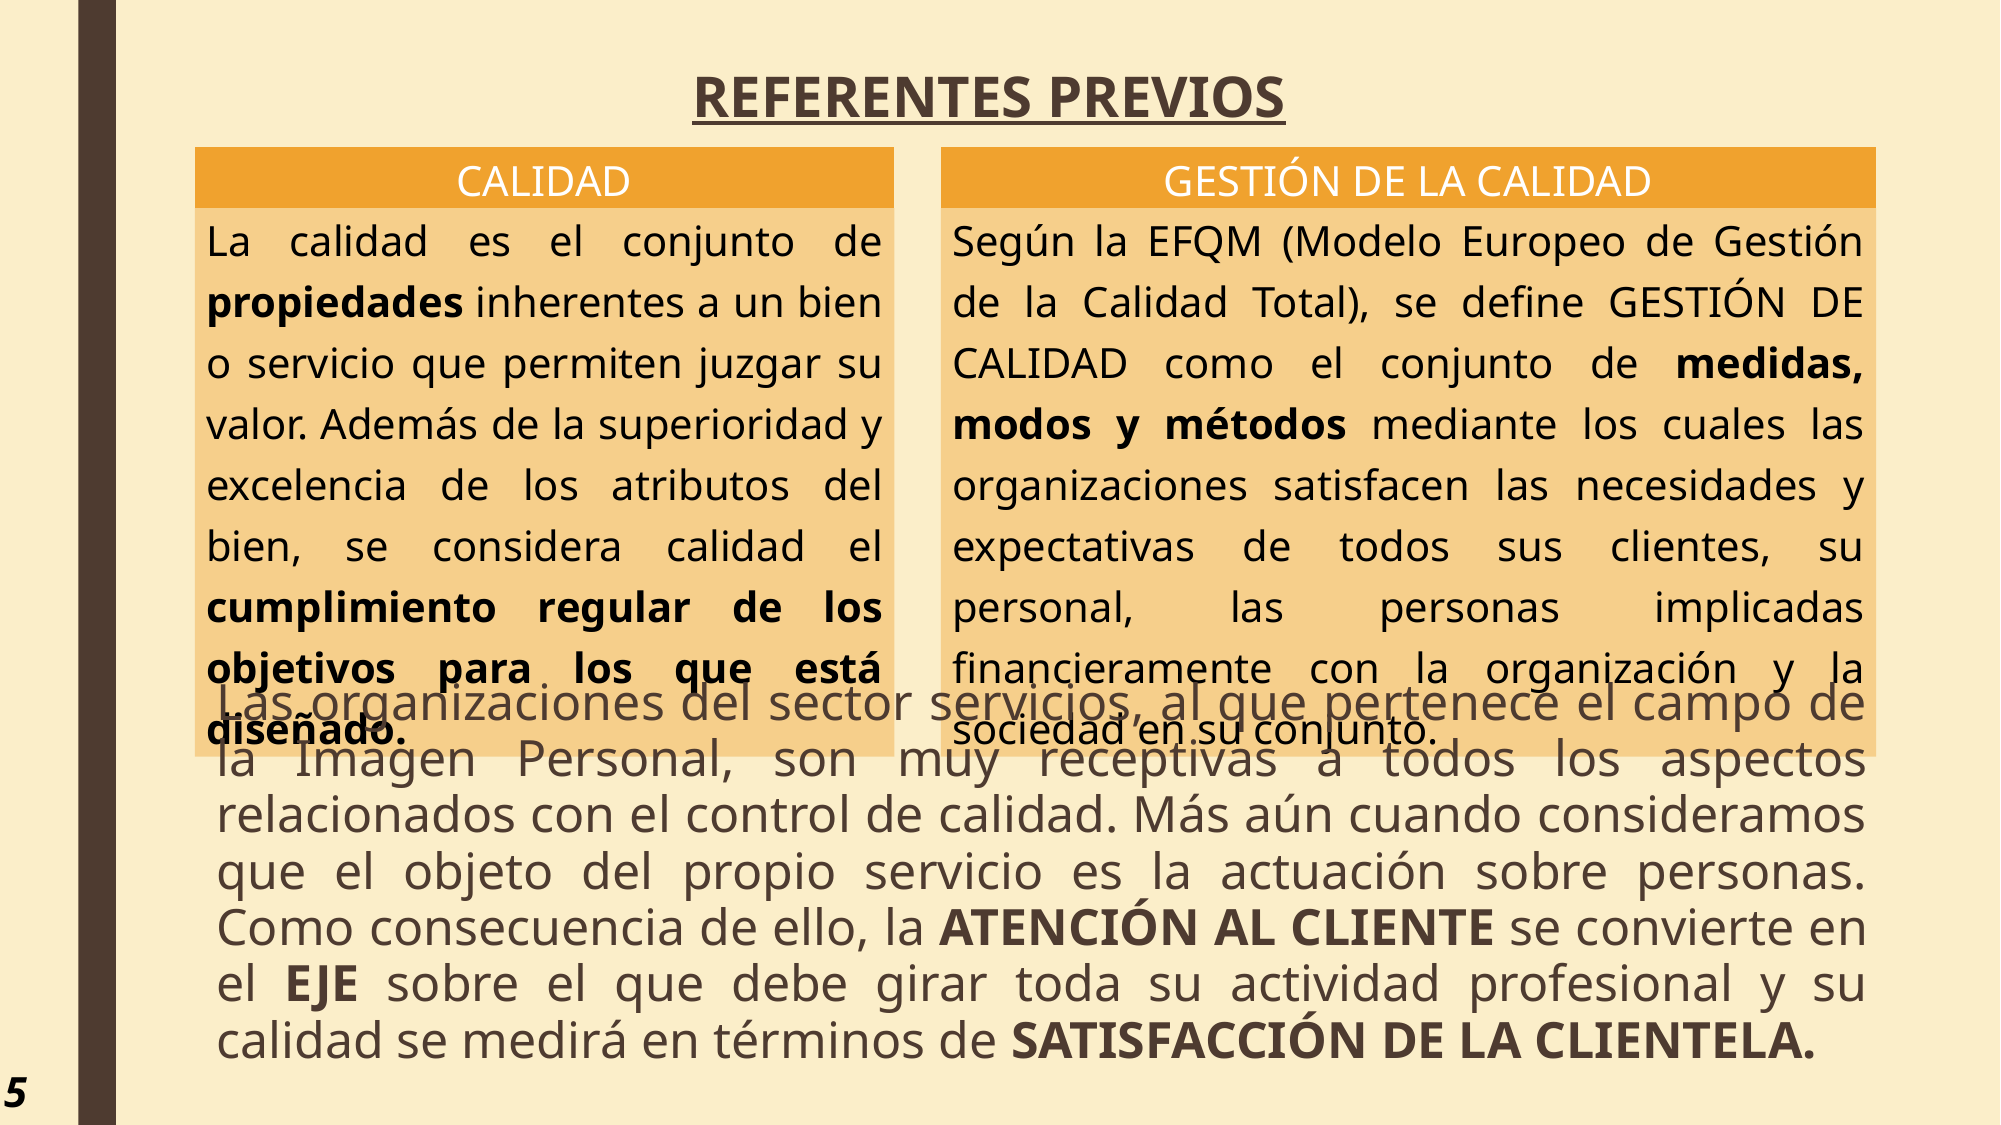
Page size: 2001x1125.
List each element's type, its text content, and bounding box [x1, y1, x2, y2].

table_header [894, 165, 941, 208]
table_header CALIDAD [195, 147, 894, 208]
title REFERENTES PREVIOS [201, 61, 1777, 165]
table_cell Según la EFQM (Modelo Europeo de Gestión de la Calidad Total), se define GESTIÓN DE CALIDAD como el conjunto de medidas, modos y métodos mediante los cuales las organizaciones satisfacen las necesidades y expectativas de todos sus clientes, su personal, las personas implicadas financieramente con la organización y la sociedad en su conjunto. [941, 208, 1876, 667]
table_header GESTIÓN DE LA CALIDAD [941, 147, 1876, 208]
slide_number 5 [0, 1058, 58, 1125]
table_cell [894, 208, 941, 667]
list Las organizaciones del sector servicios, al que pertenece el campo de la Imagen Personal, son muy receptivas a todos los aspectos relacionados con el control de calidad. Más aún cuando consideramos que el objeto del propio servicio es la actuación sobre personas. Como consecuencia de ello, la ATENCIÓN AL CLIENTE se convierte en el EJE sobre el que debe girar toda su actividad profesional y su calidad se medirá en términos de SATISFACCIÓN DE LA CLIENTELA. [201, 667, 1884, 1086]
table_cell La calidad es el conjunto de propiedades inherentes a un bien o servicio que permiten juzgar su valor. Además de la superioridad y excelencia de los atributos del bien, se considera calidad el cumplimiento regular de los objetivos para los que está diseñado. [195, 208, 894, 757]
